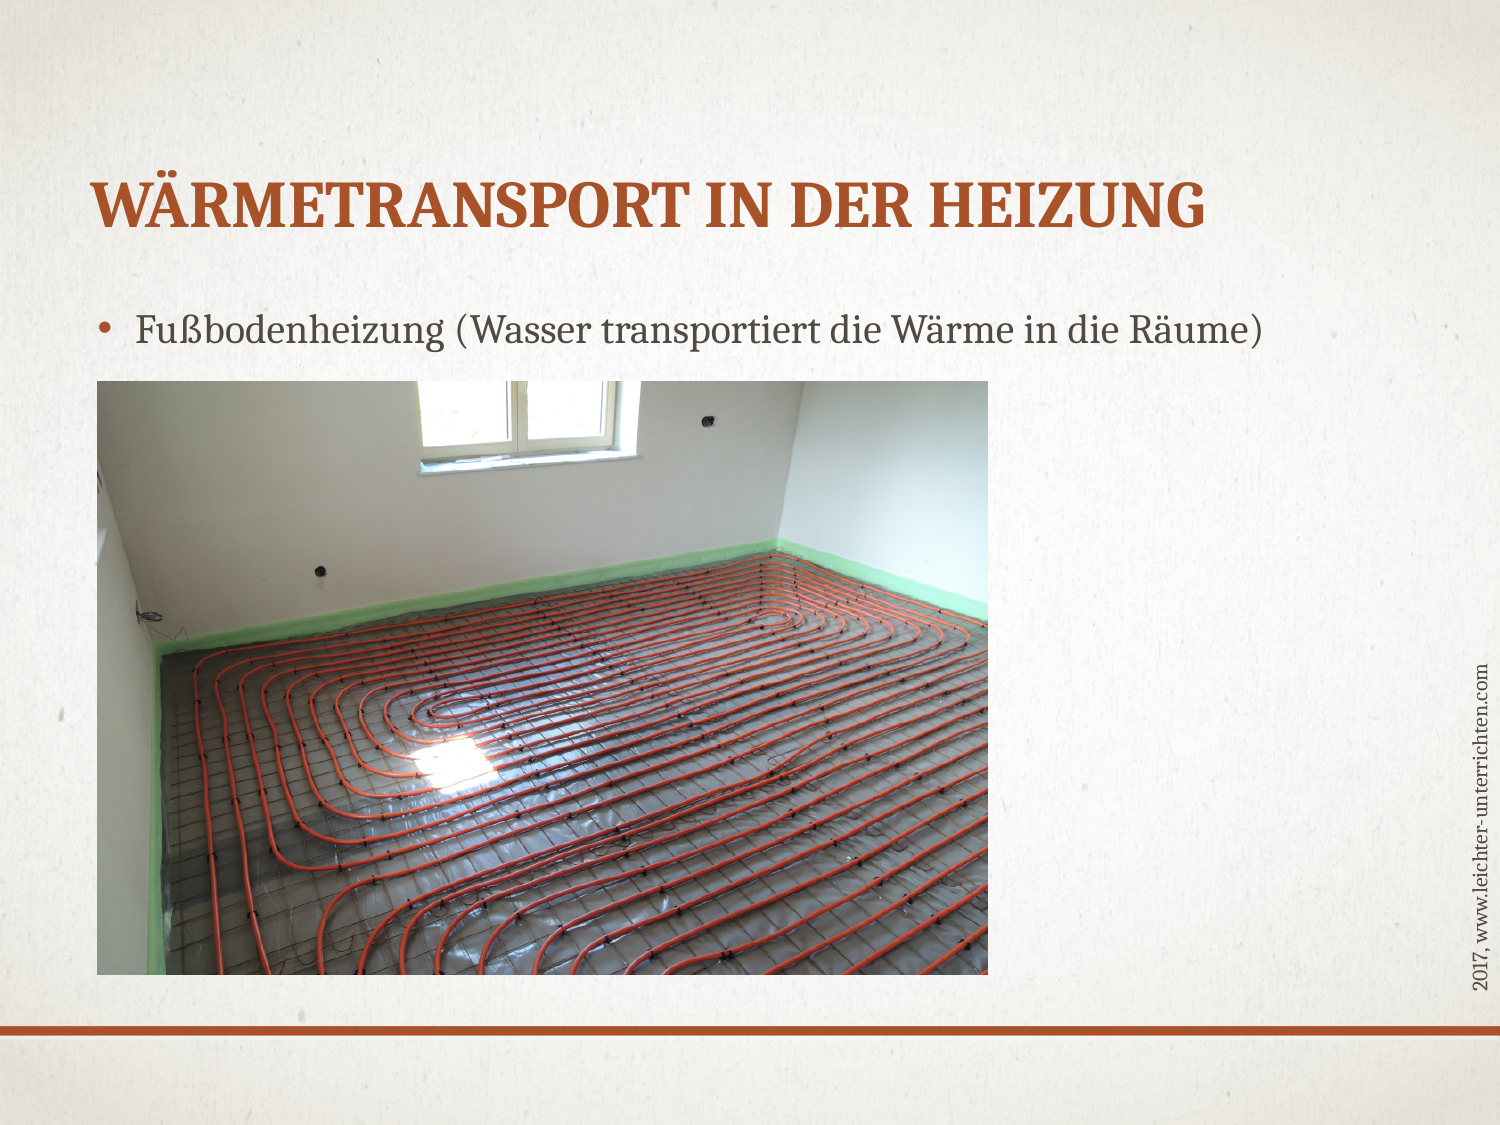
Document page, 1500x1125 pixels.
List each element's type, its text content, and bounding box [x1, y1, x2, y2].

picture [0, 1036, 1500, 1125]
list Fußbodenheizung (Wasser transportiert die Wärme in die Räume) [75, 299, 1341, 975]
picture [0, 0, 1500, 1026]
title Wärmetransport in der Heizung [75, 62, 1341, 250]
